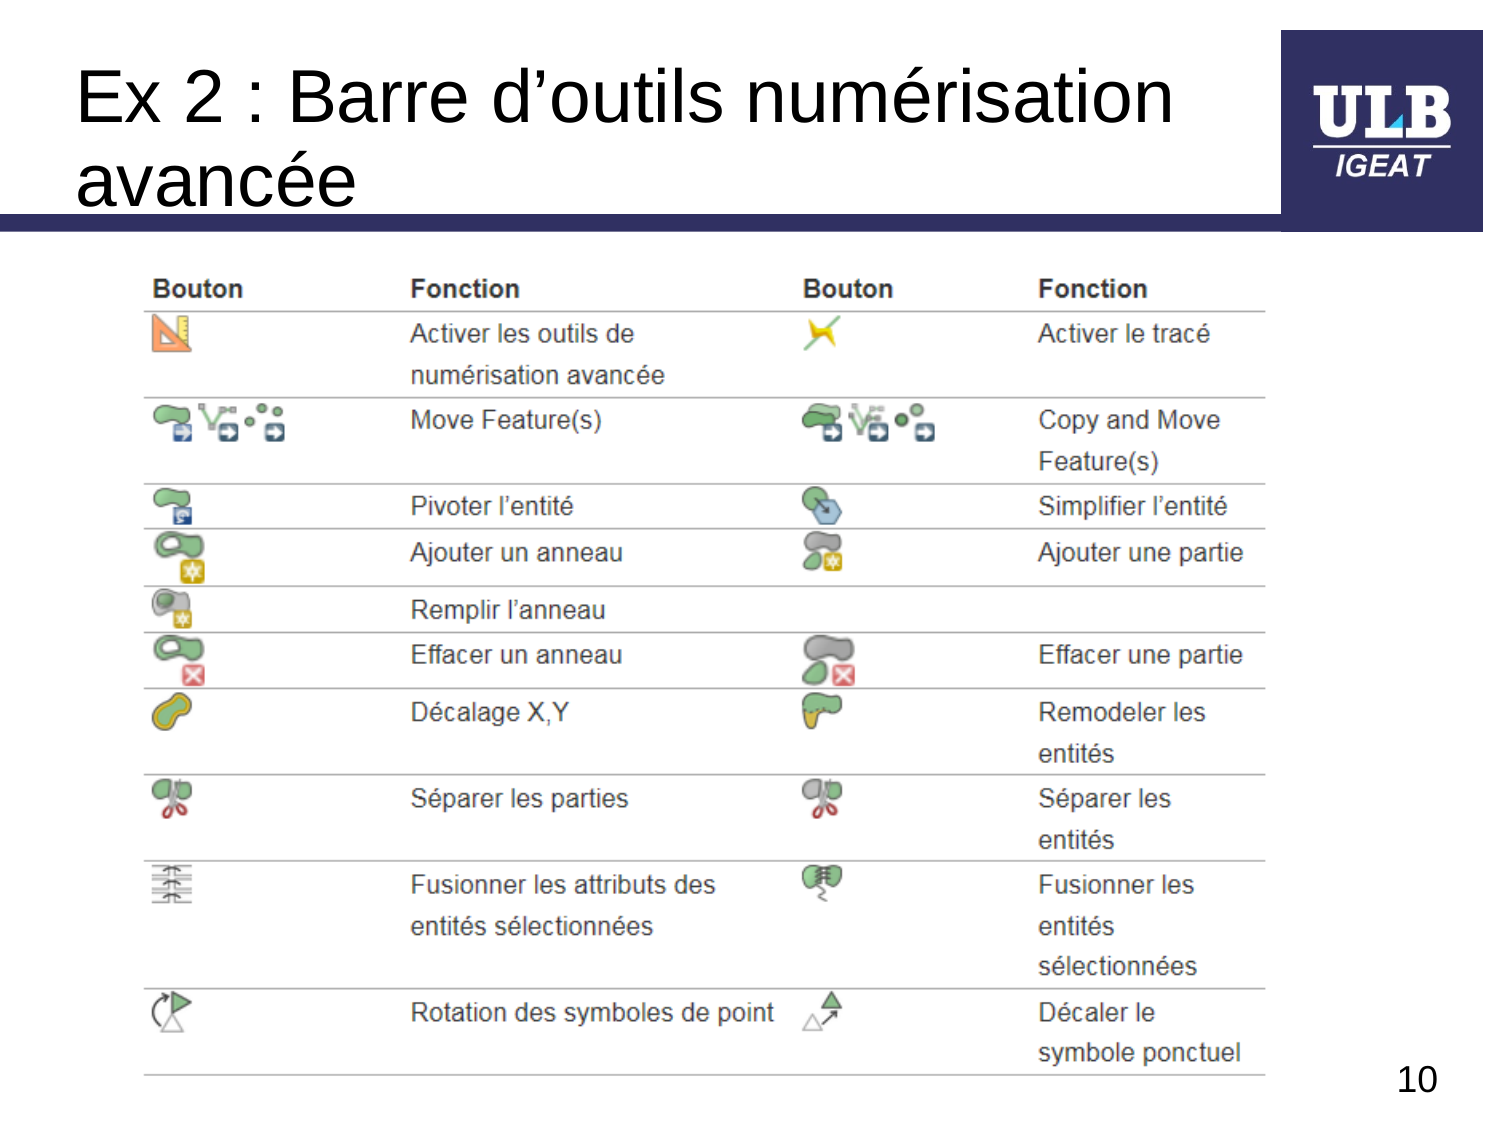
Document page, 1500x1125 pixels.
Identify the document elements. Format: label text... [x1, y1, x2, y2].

title Ex 2 : Barre d’outils numérisation avancée [75, 44, 1425, 233]
picture [1281, 30, 1483, 232]
picture [141, 271, 1288, 1084]
